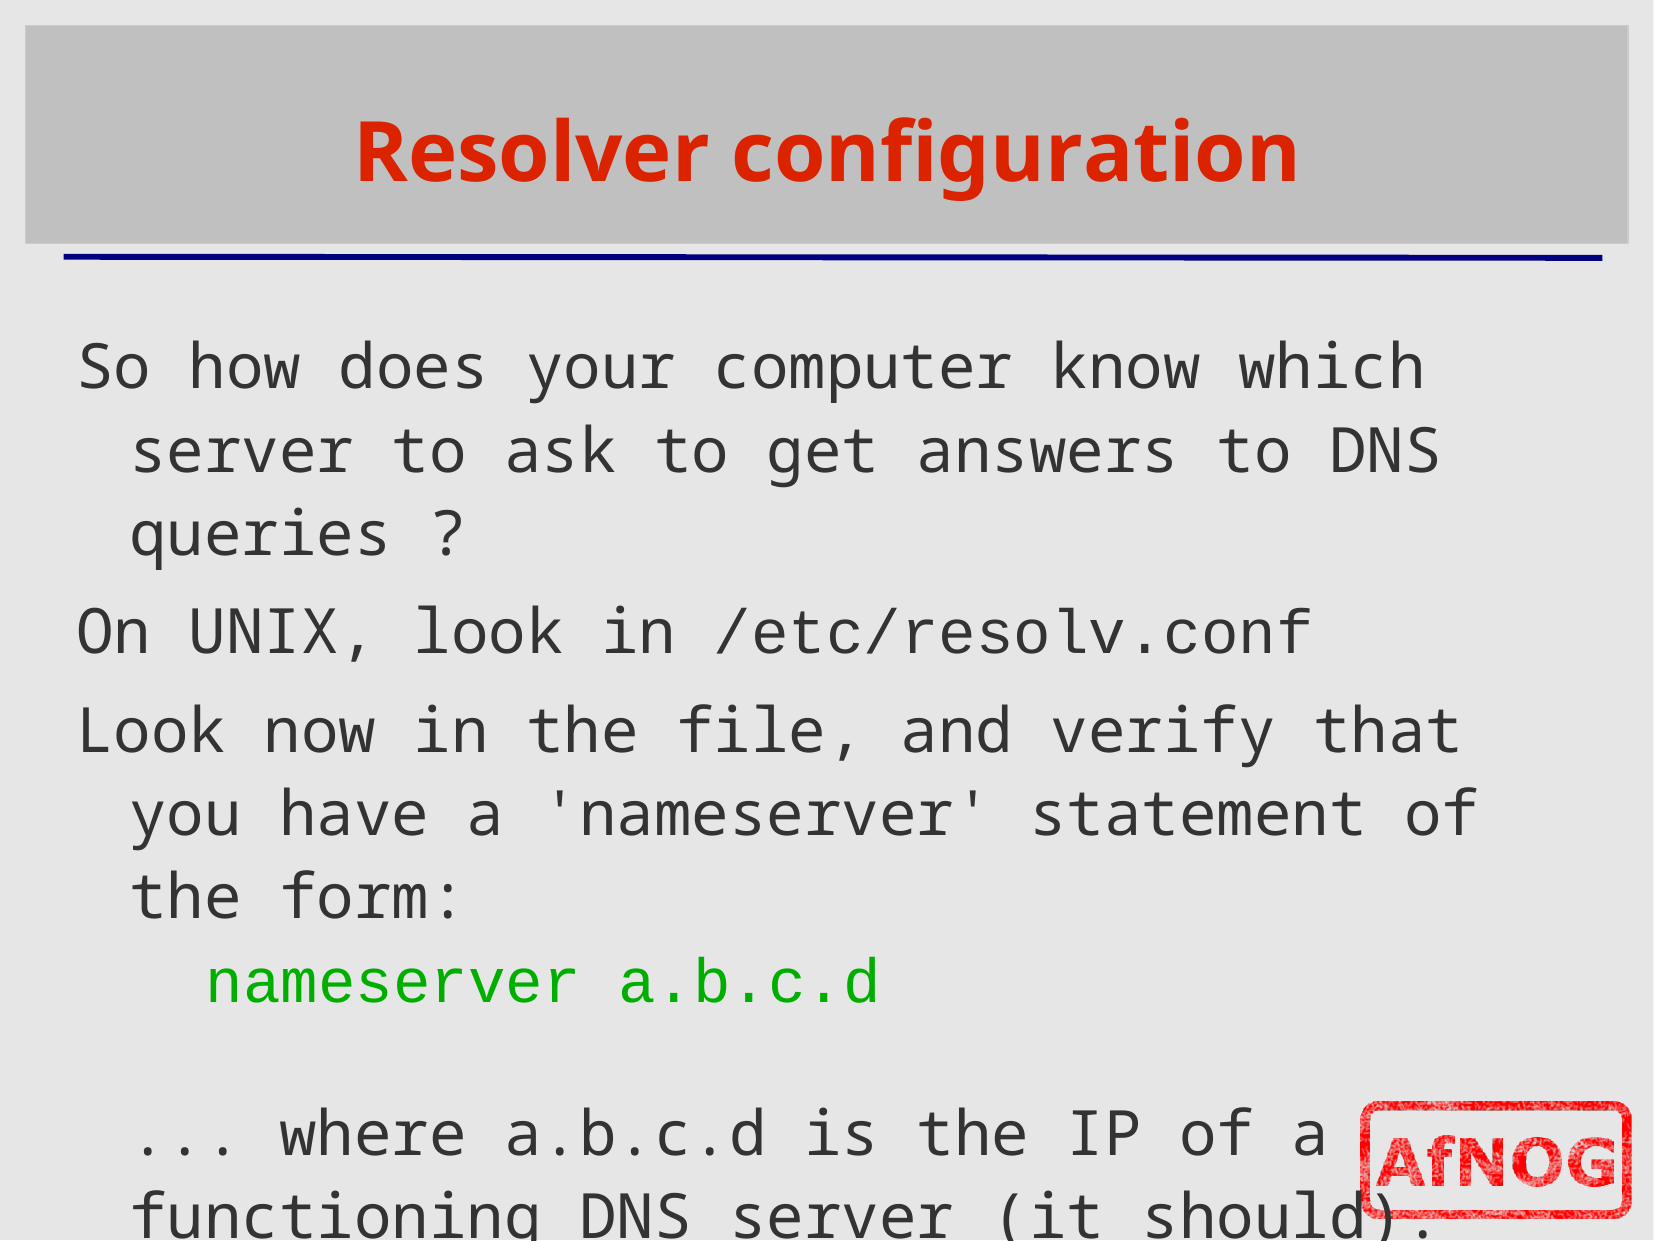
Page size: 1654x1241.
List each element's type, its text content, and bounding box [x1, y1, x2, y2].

list So how does your computer know which server to ask to get answers to DNS queries ? On UNIX, look in /etc/resolv.conf Look now in the file, and verify that you have a 'nameserver' statement of the form: nameserver a.b.c.d ... where a.b.c.d is the IP of a functioning DNS server (it should). [59, 322, 1595, 1160]
title Resolver configuration [121, 46, 1534, 254]
picture [1360, 1100, 1632, 1219]
